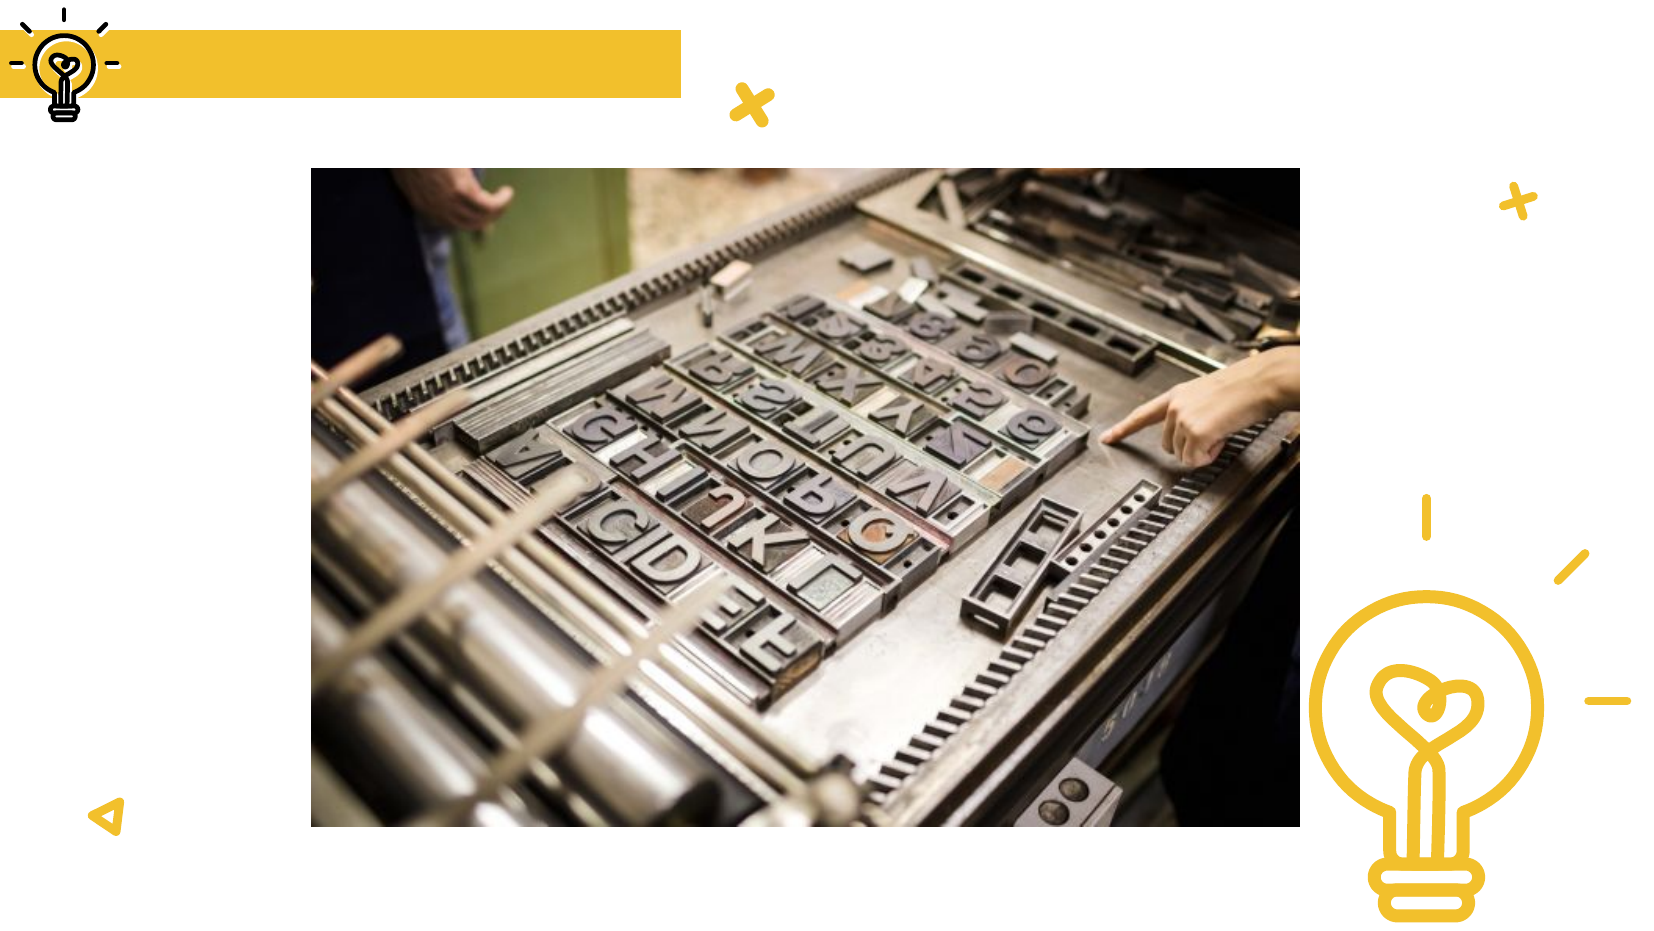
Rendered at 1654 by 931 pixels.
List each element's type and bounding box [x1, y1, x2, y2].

picture [311, 168, 1300, 827]
